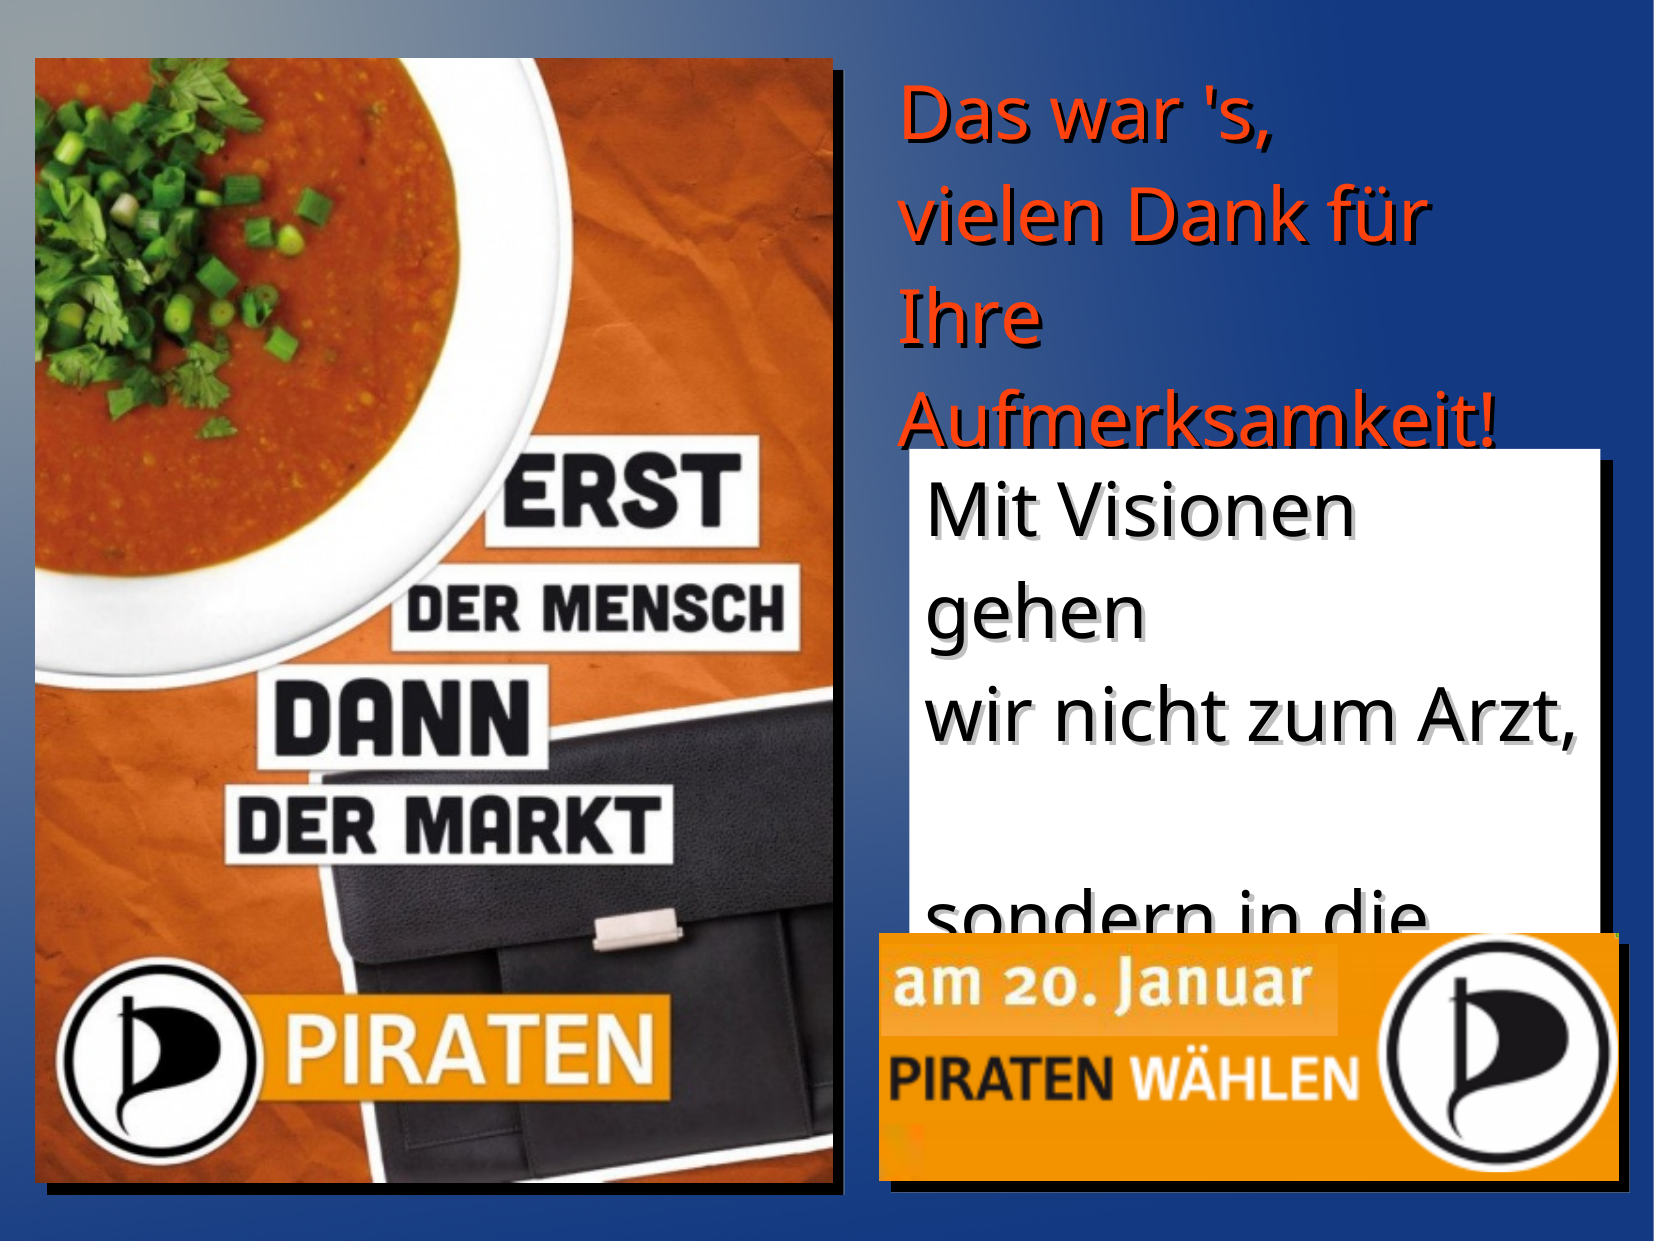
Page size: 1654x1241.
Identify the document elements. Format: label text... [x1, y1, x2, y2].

picture [0, 0, 1654, 1241]
list Das war 's, vielen Dank für Ihre Aufmerksamkeit! [897, 59, 1571, 933]
text_box Mit Visionen gehen wir nicht zum Arzt, sondern in die Parlamente! [909, 448, 1601, 800]
